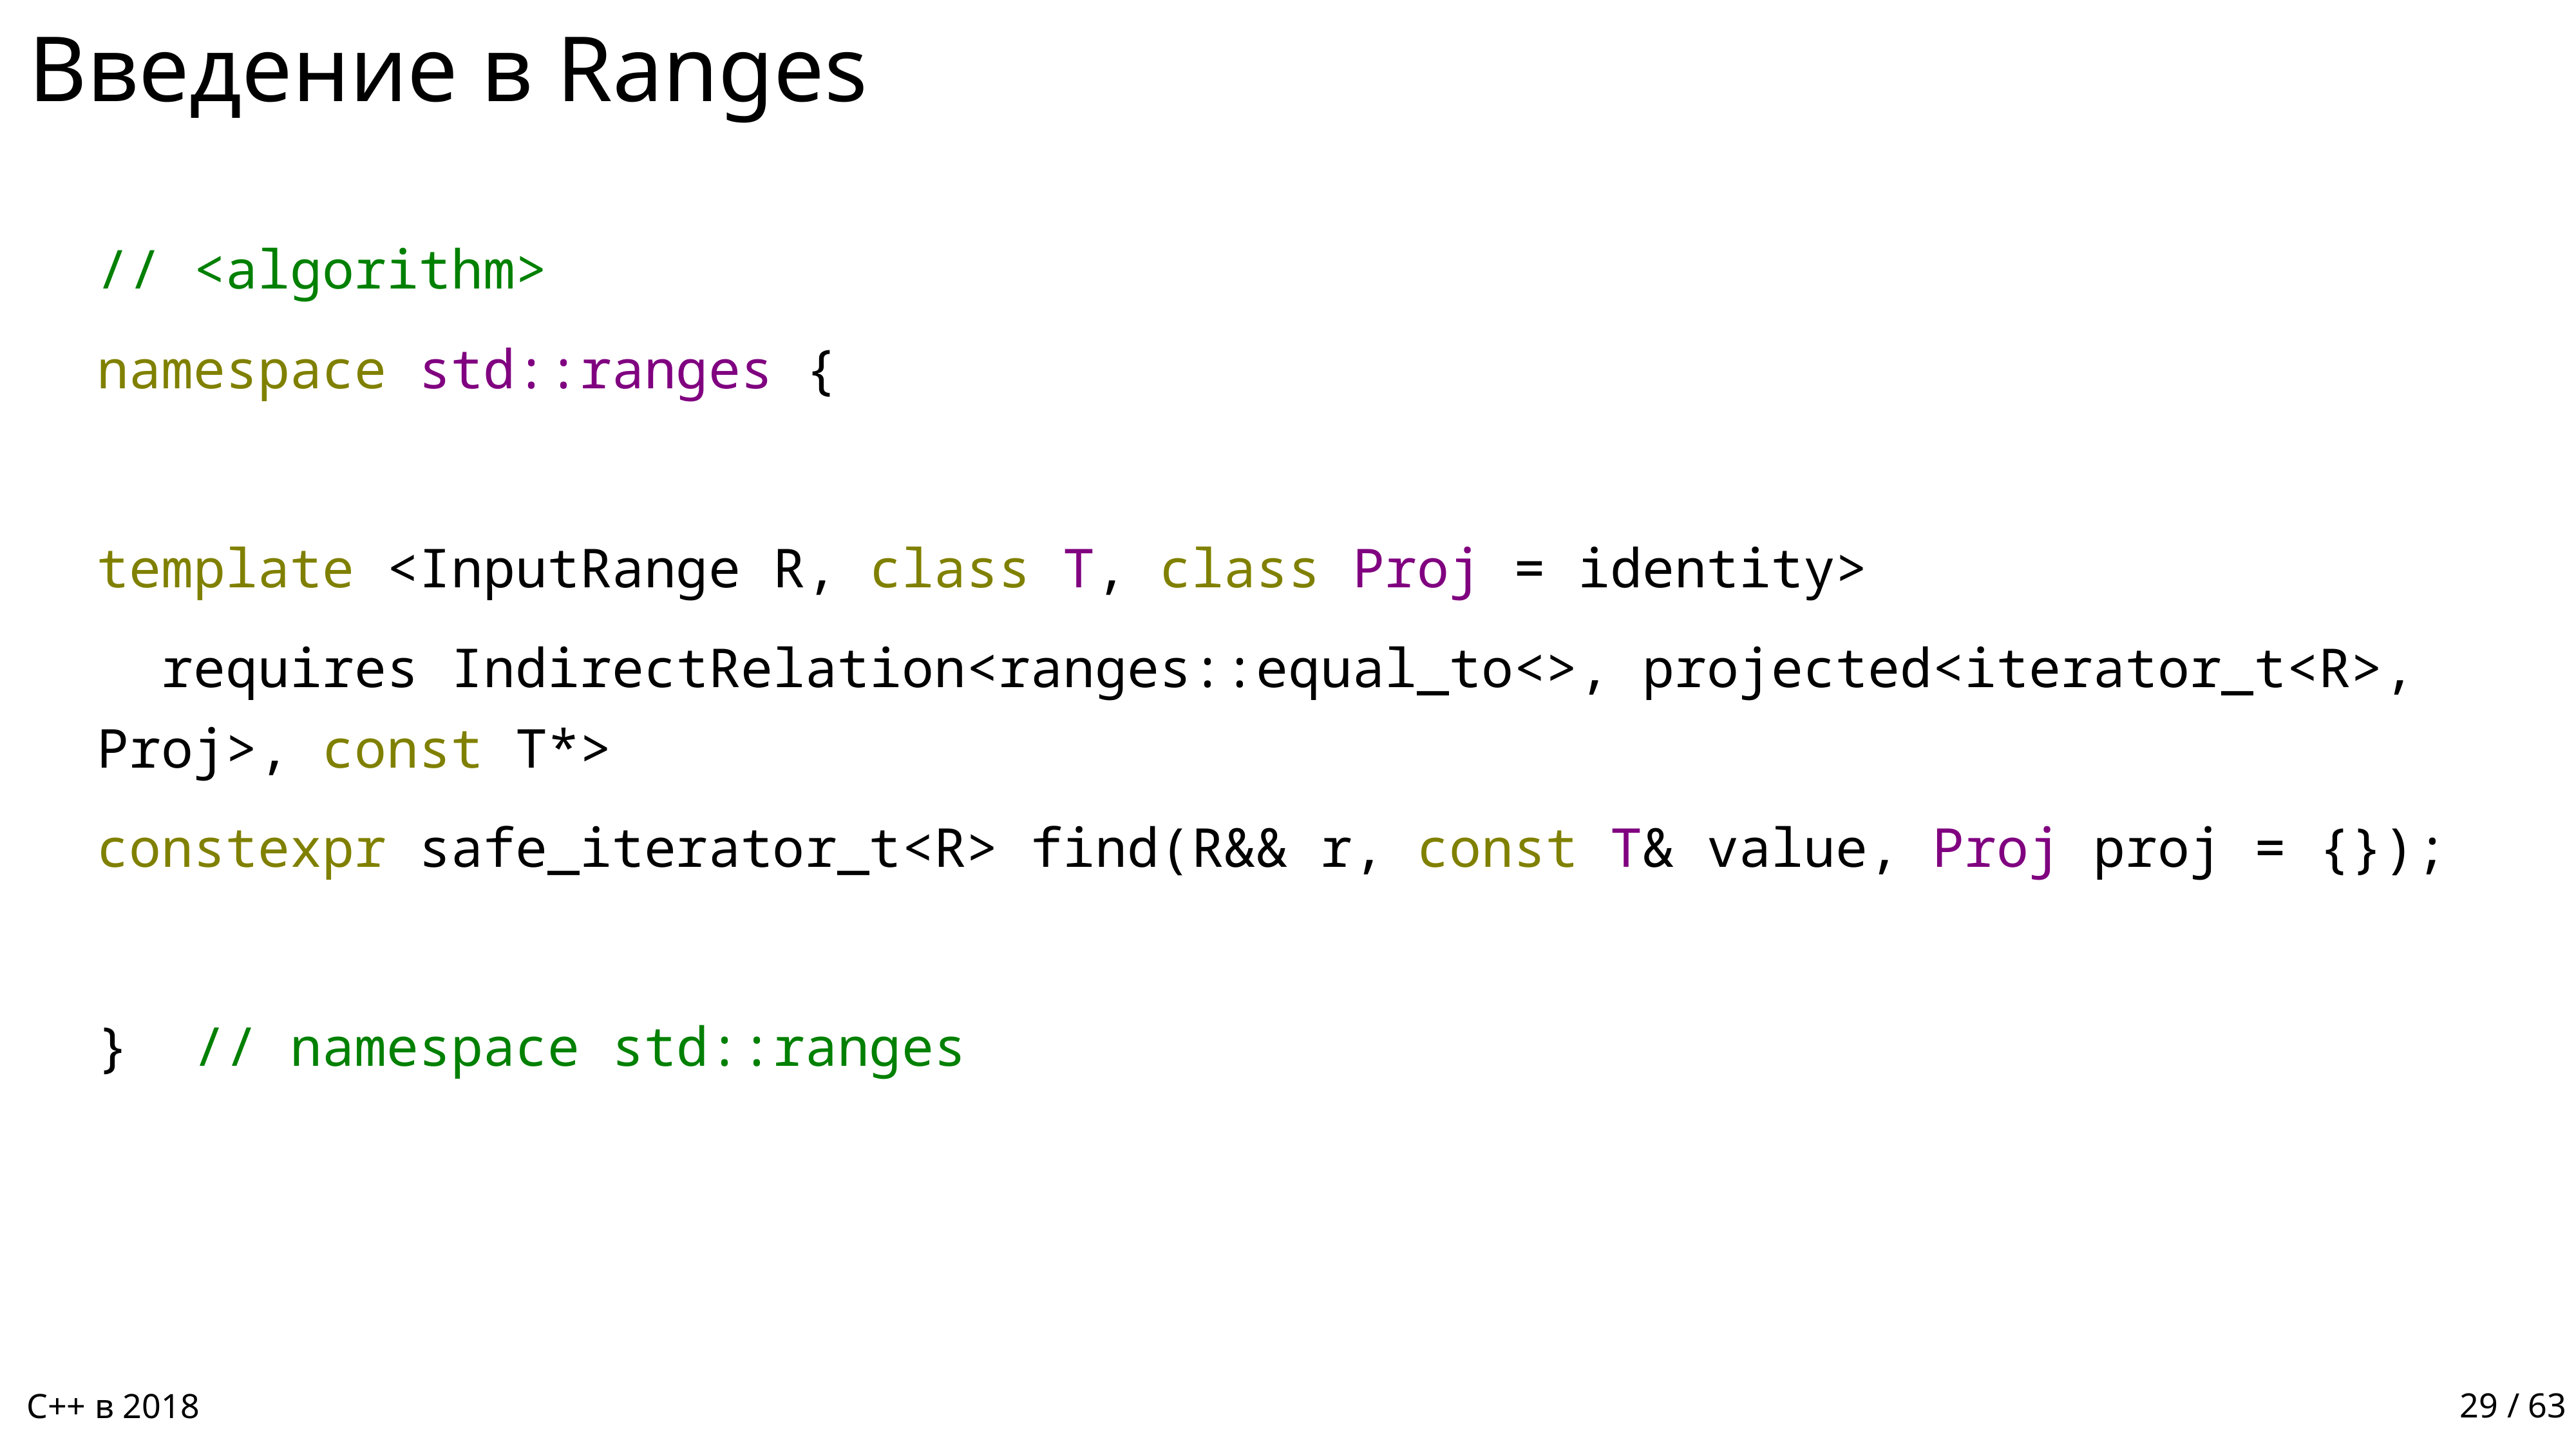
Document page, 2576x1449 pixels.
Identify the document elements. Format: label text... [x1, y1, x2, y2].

list <number> / 63 [1479, 1376, 2576, 1431]
list // <algorithm> namespace std::ranges { template <InputRange R, class T, class Proj = identity> requires IndirectRelation<ranges::equal_to<>, projected<iterator_t<R>, Proj>, const T*> constexpr safe_iterator_t<R> find(R&& r, const T& value, Proj proj = {}); } // namespace std::ranges [87, 214, 2551, 1382]
list C++ в 2018 [17, 1376, 1114, 1431]
title Введение в Ranges [19, 19, 2551, 155]
